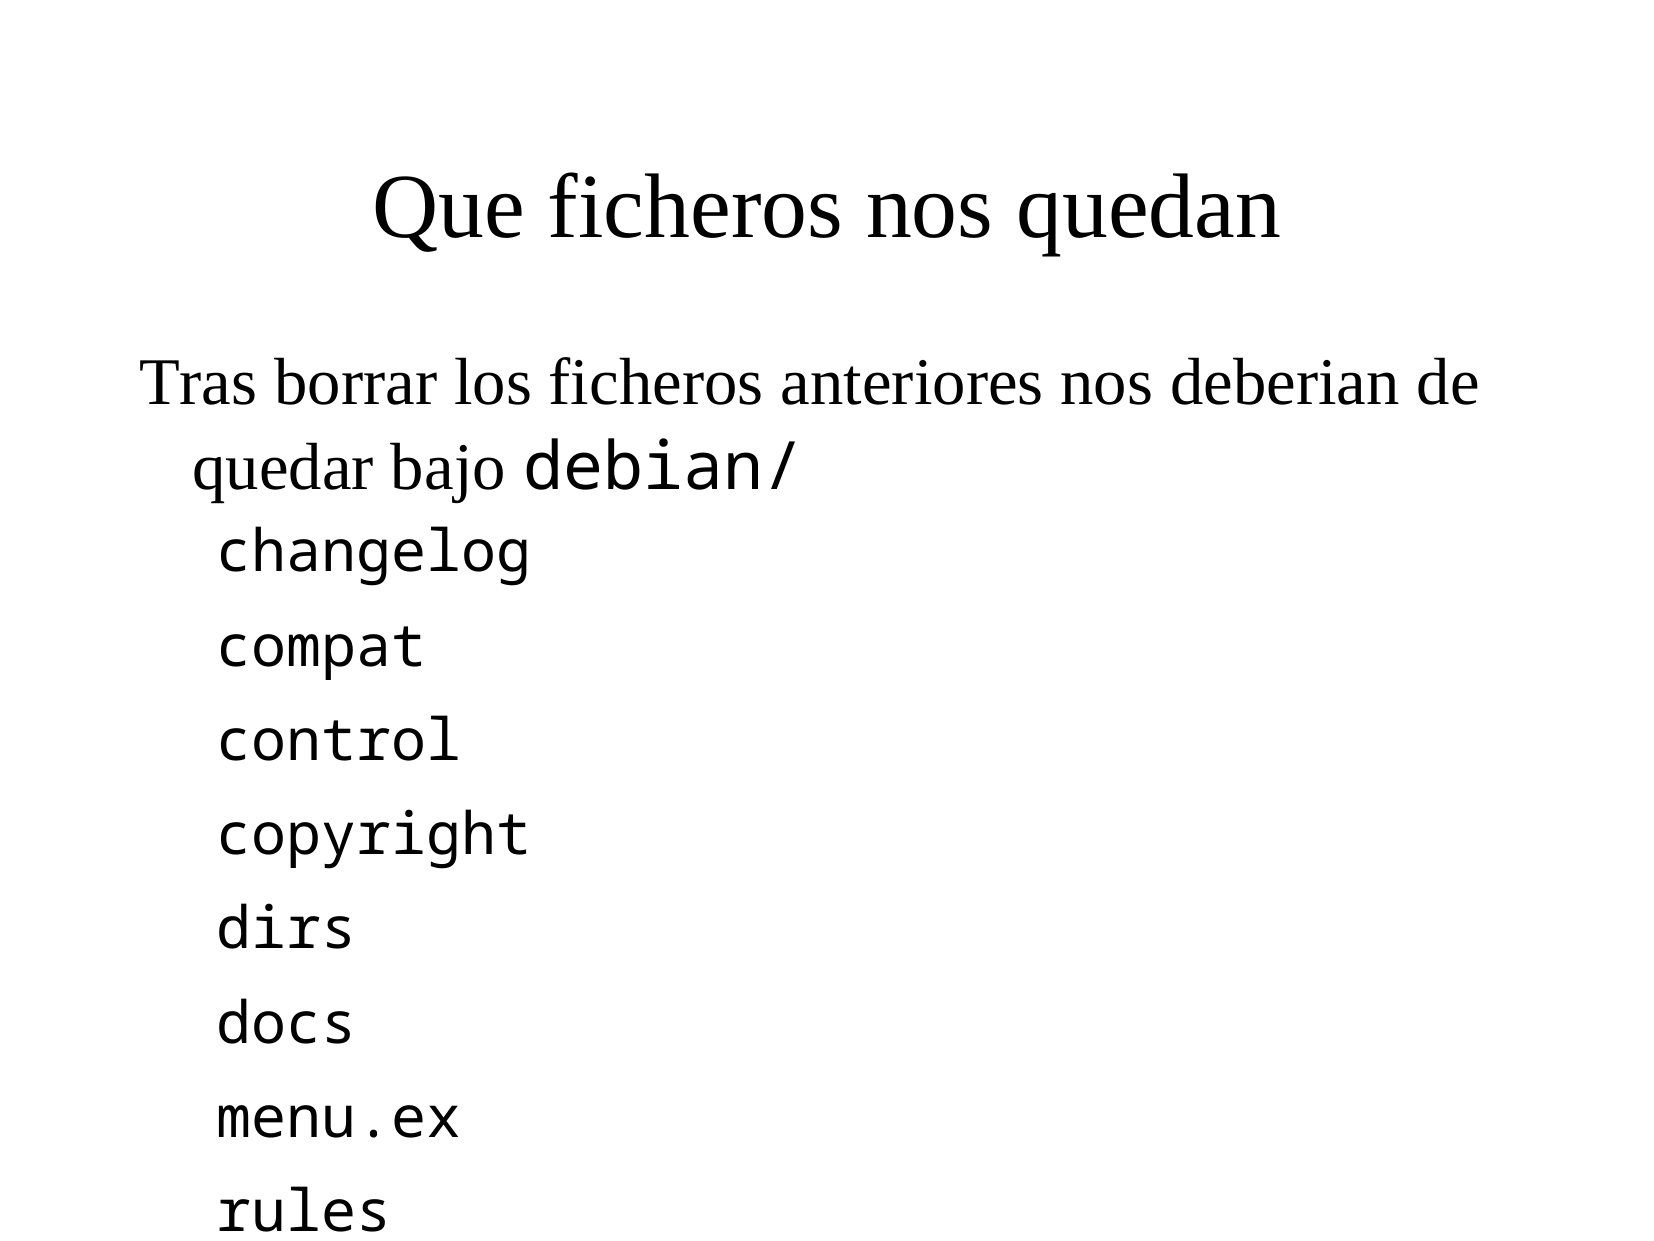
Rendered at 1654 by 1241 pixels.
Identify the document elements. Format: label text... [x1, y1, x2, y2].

title Que ficheros nos quedan [121, 102, 1534, 311]
list Tras borrar los ficheros anteriores nos deberian de quedar bajo debian/ changelog compat control copyright dirs docs menu.ex rules [121, 344, 1534, 1211]
